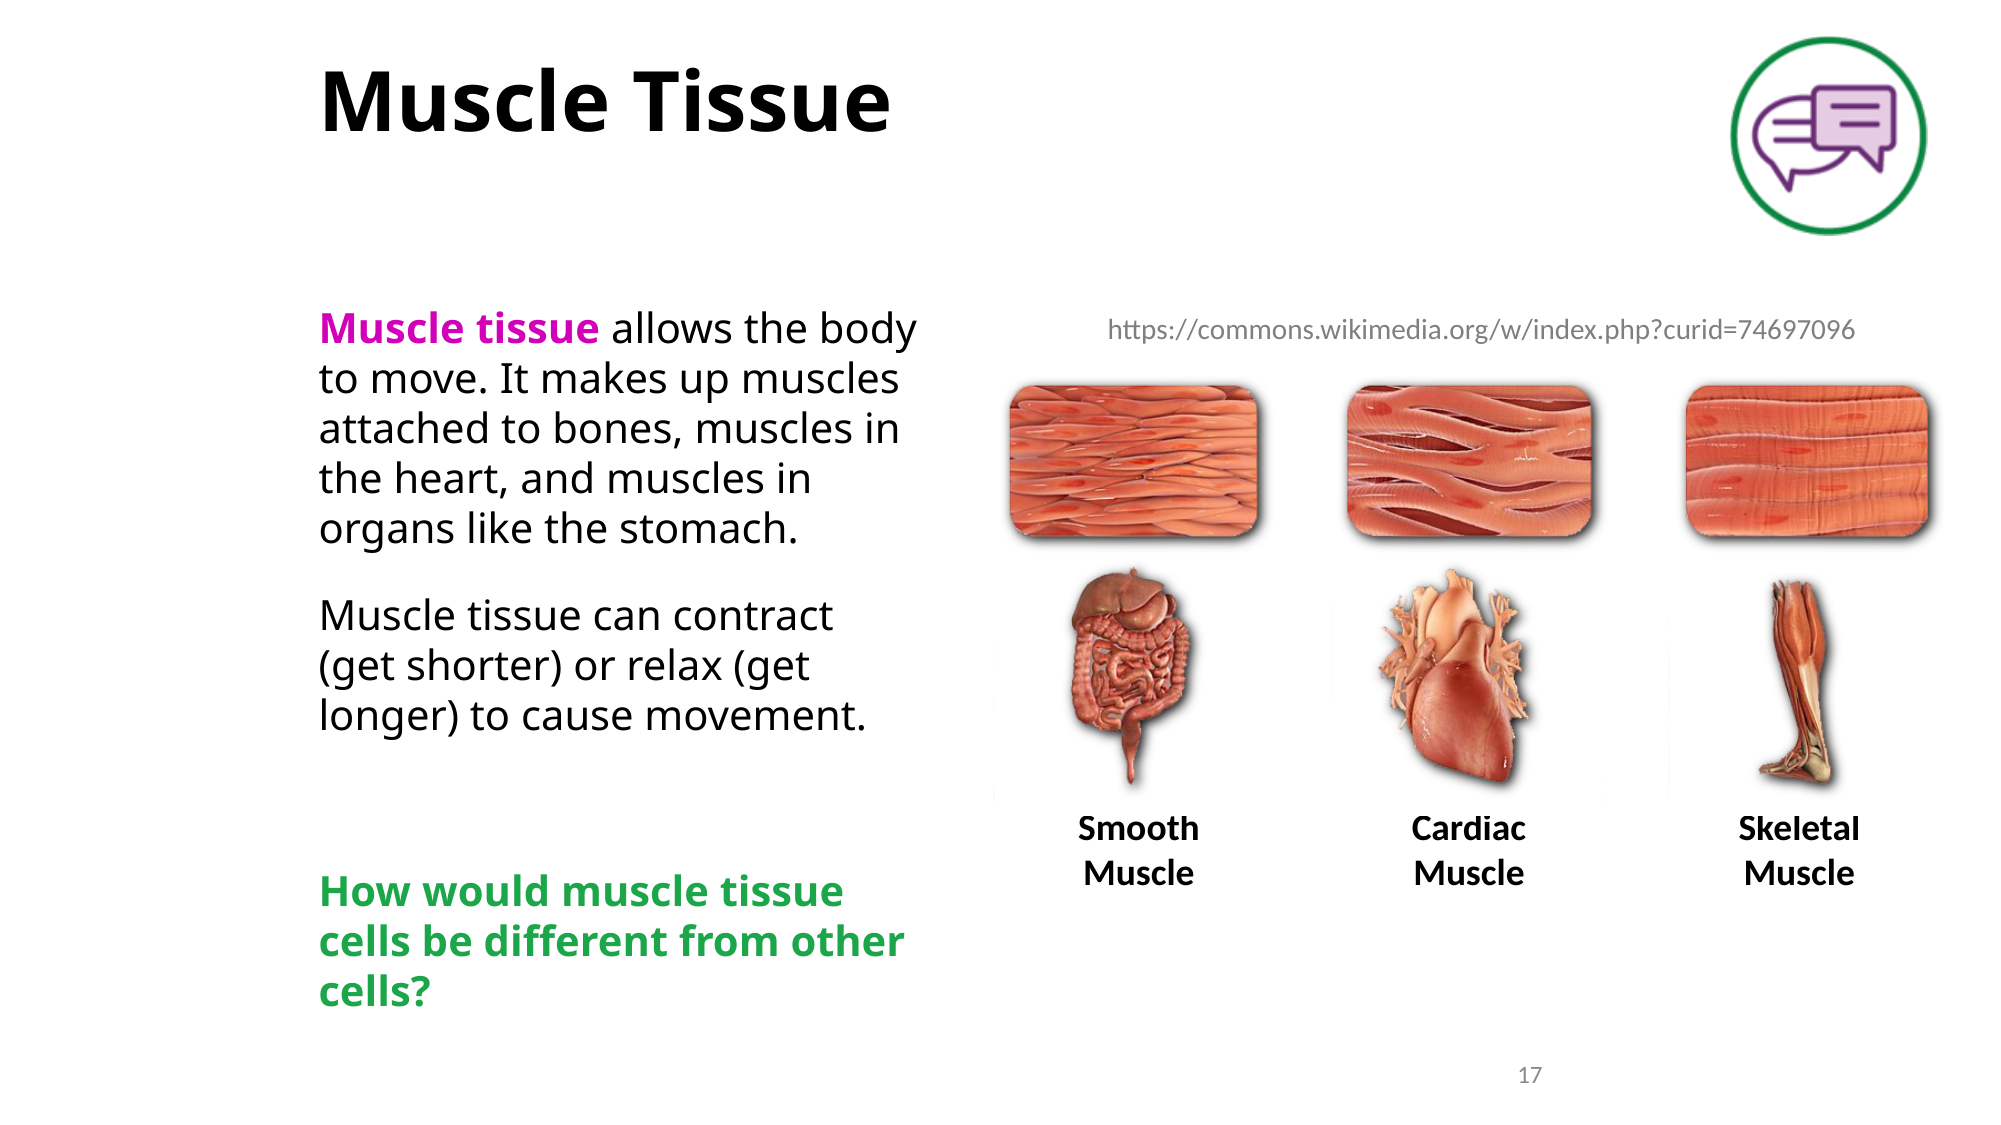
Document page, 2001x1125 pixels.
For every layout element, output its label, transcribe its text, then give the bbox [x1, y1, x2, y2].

text_box Muscle Tissue [303, 22, 1697, 187]
text_box Cardiac Muscle [1396, 816, 1543, 902]
picture [1730, 36, 1928, 236]
text_box Skeletal Muscle [1723, 816, 1876, 902]
slide_number 17 [1502, 1043, 1948, 1104]
text_box Smooth Muscle [1062, 816, 1216, 902]
text_box https://commons.wikimedia.org/w/index.php?curid=74697096 [1092, 302, 2000, 354]
picture [991, 360, 1948, 816]
text_box Muscle tissue allows the body to move. It makes up muscles attached to bones, muscles in the heart, and muscles in organs like the stomach. Muscle tissue can contract (get shorter) or relax (get longer) to cause movement. How would muscle tissue cells be different from other cells? [303, 294, 933, 1024]
